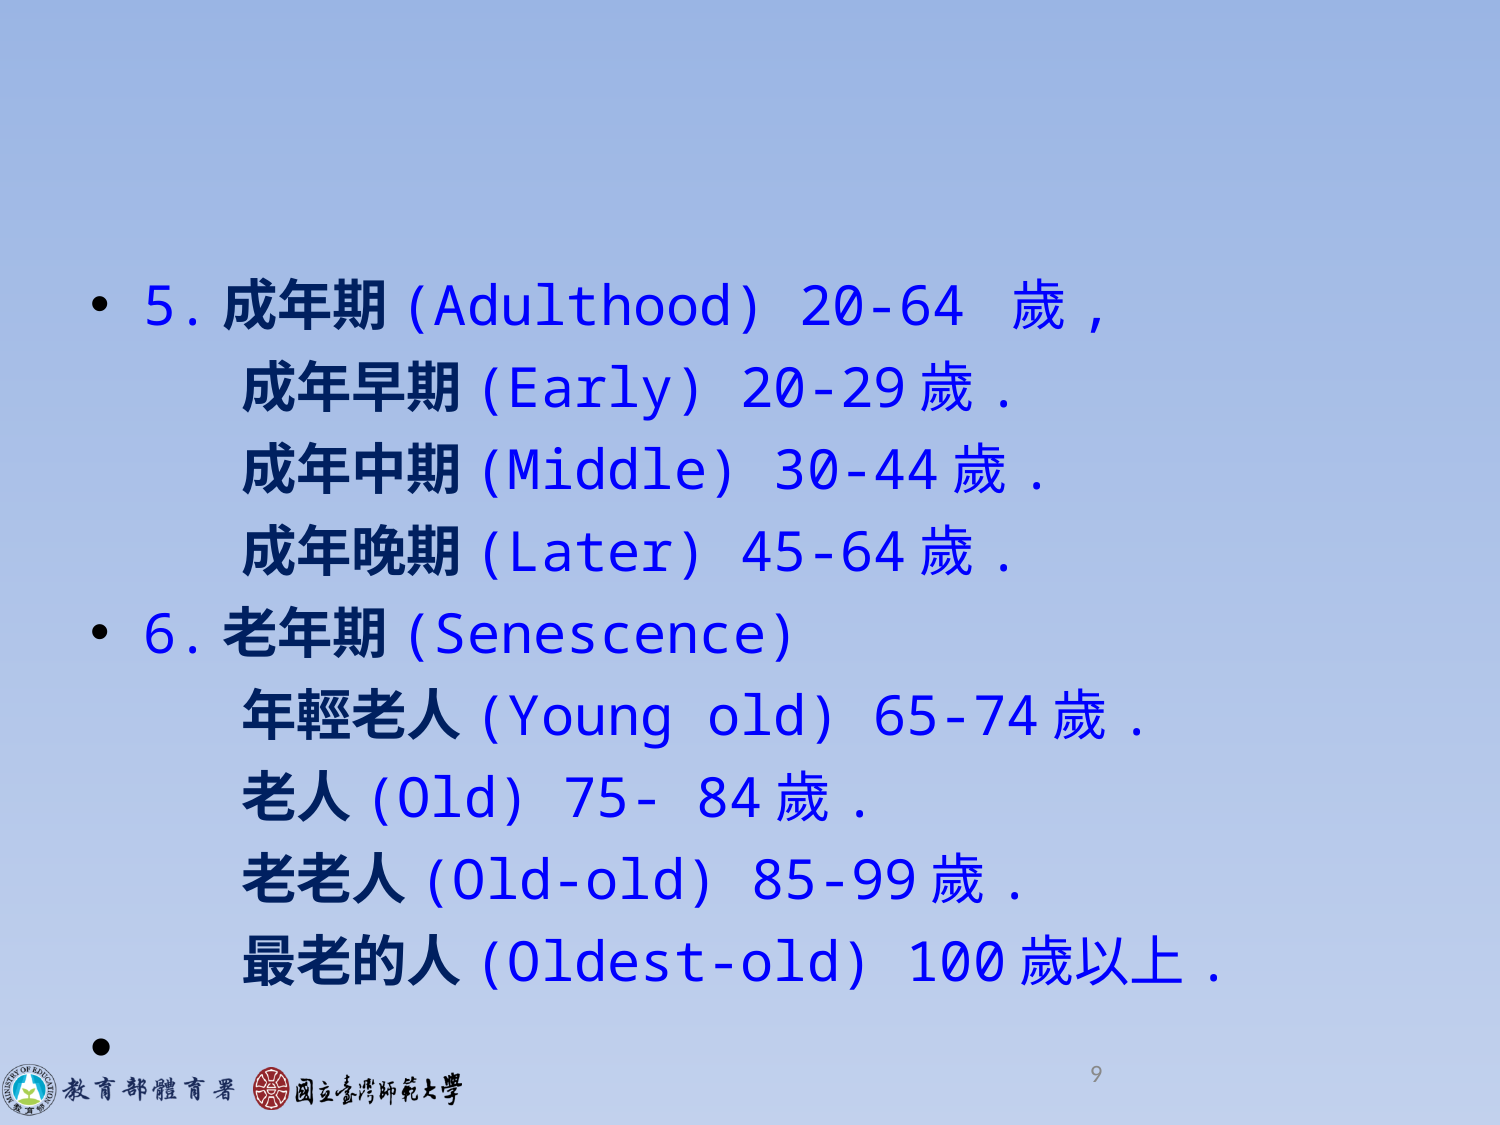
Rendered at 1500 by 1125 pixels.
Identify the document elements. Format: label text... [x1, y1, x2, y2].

list 5.成年期(Adulthood) 20-64 歲, 成年早期(Early) 20-29歲. 成年中期(Middle) 30-44歲. 成年晚期(Later) 45-64歲. 6.老年期(Senescence) 年輕老人(Young old) 65-74歲. 老人(Old) 75- 84歲. 老老人(Old-old) 85-99歲. 最老的人(Oldest-old) 100歲以上. [75, 262, 1426, 1005]
text_box [1074, 1042, 1426, 1103]
